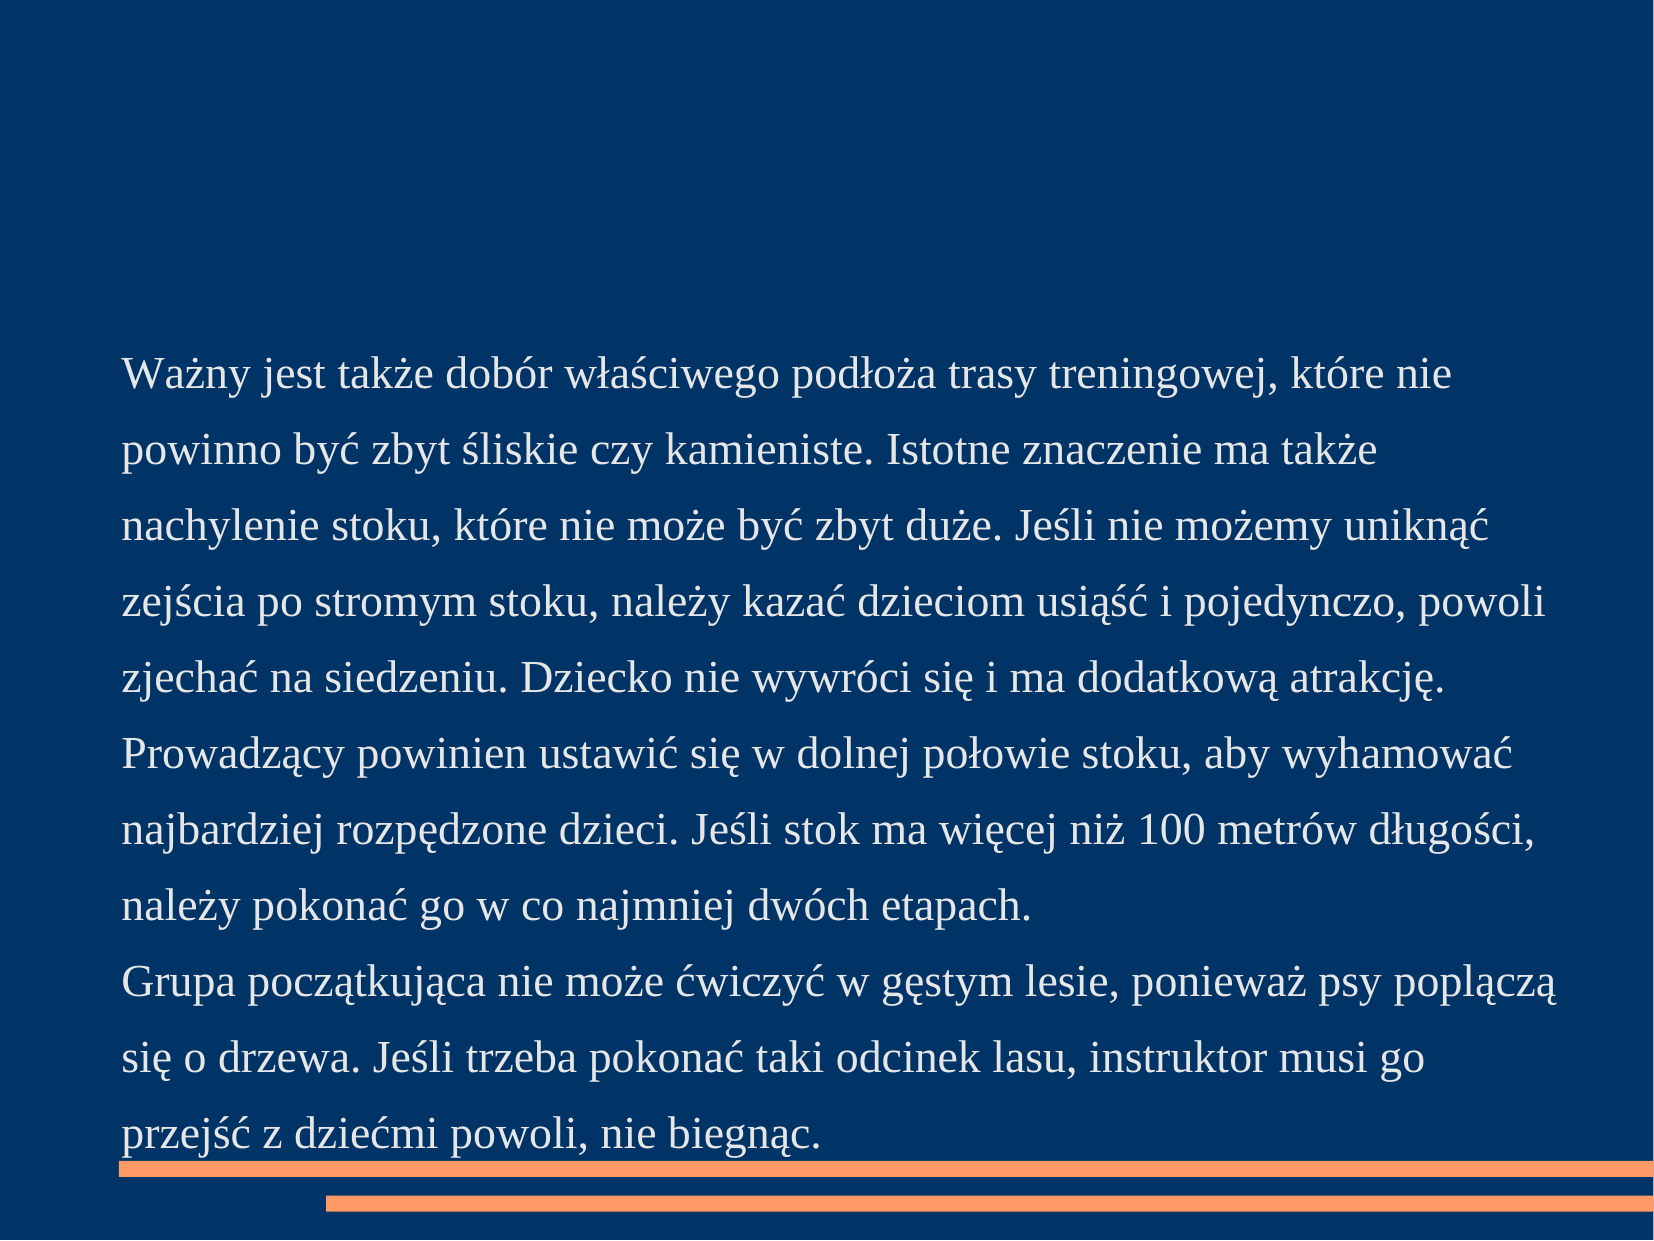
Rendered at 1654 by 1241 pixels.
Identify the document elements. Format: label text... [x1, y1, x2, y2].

list Ważny jest także dobór właściwego podłoża trasy treningowej, które nie powinno być zbyt śliskie czy kamieniste. Istotne znaczenie ma także nachylenie stoku, które nie może być zbyt duże. Jeśli nie możemy uniknąć zejścia po stromym stoku, należy kazać dzieciom usiąść i pojedynczo, powoli zjechać na siedzeniu. Dziecko nie wywróci się i ma dodatkową atrakcję. Prowadzący powinien ustawić się w dolnej połowie stoku, aby wyhamować najbardziej rozpędzone dzieci. Jeśli stok ma więcej niż 100 metrów długości, należy pokonać go w co najmniej dwóch etapach. Grupa początkująca nie może ćwiczyć w gęstym lesie, ponieważ psy poplączą się o drzewa. Jeśli trzeba pokonać taki odcinek lasu, instruktor musi go przejść z dziećmi powoli, nie biegnąc. [121, 322, 1561, 1139]
